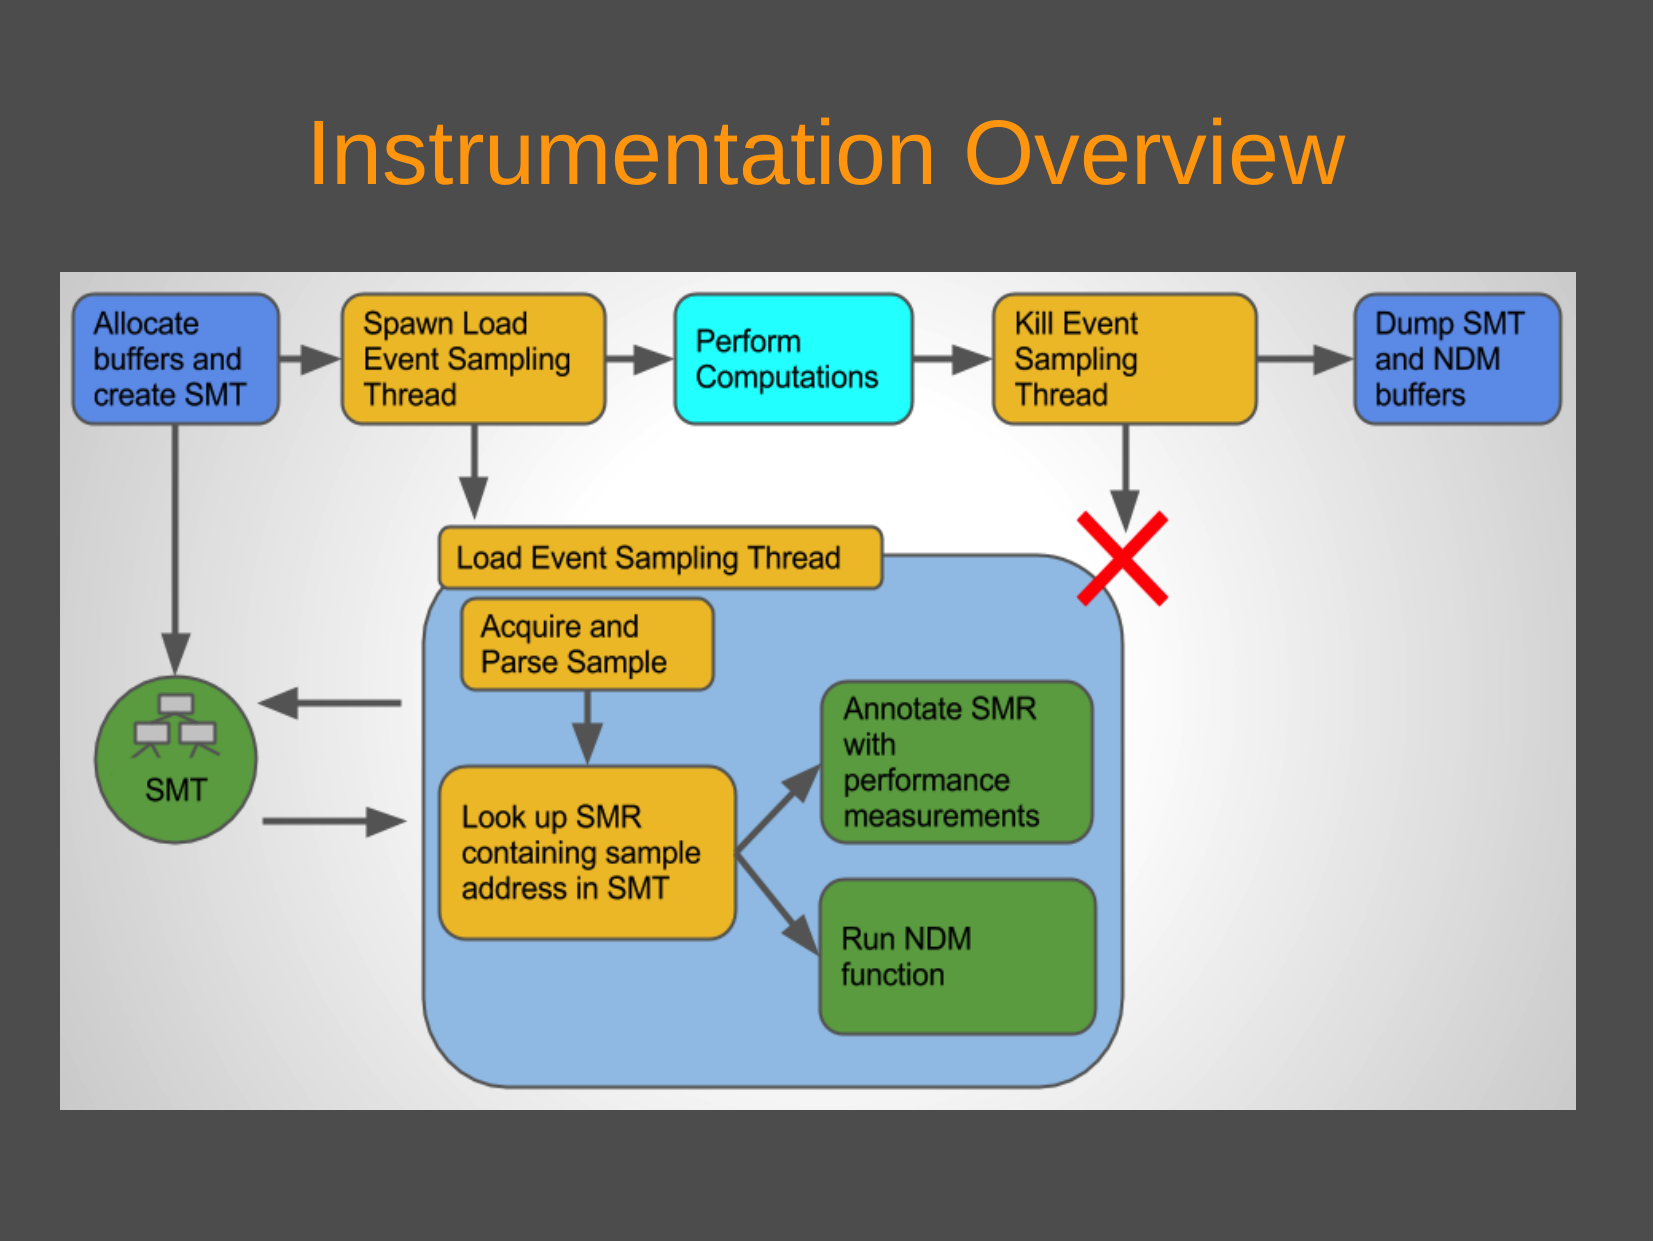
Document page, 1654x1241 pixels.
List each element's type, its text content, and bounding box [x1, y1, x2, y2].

picture [60, 272, 1576, 1111]
title Instrumentation Overview [82, 49, 1571, 257]
